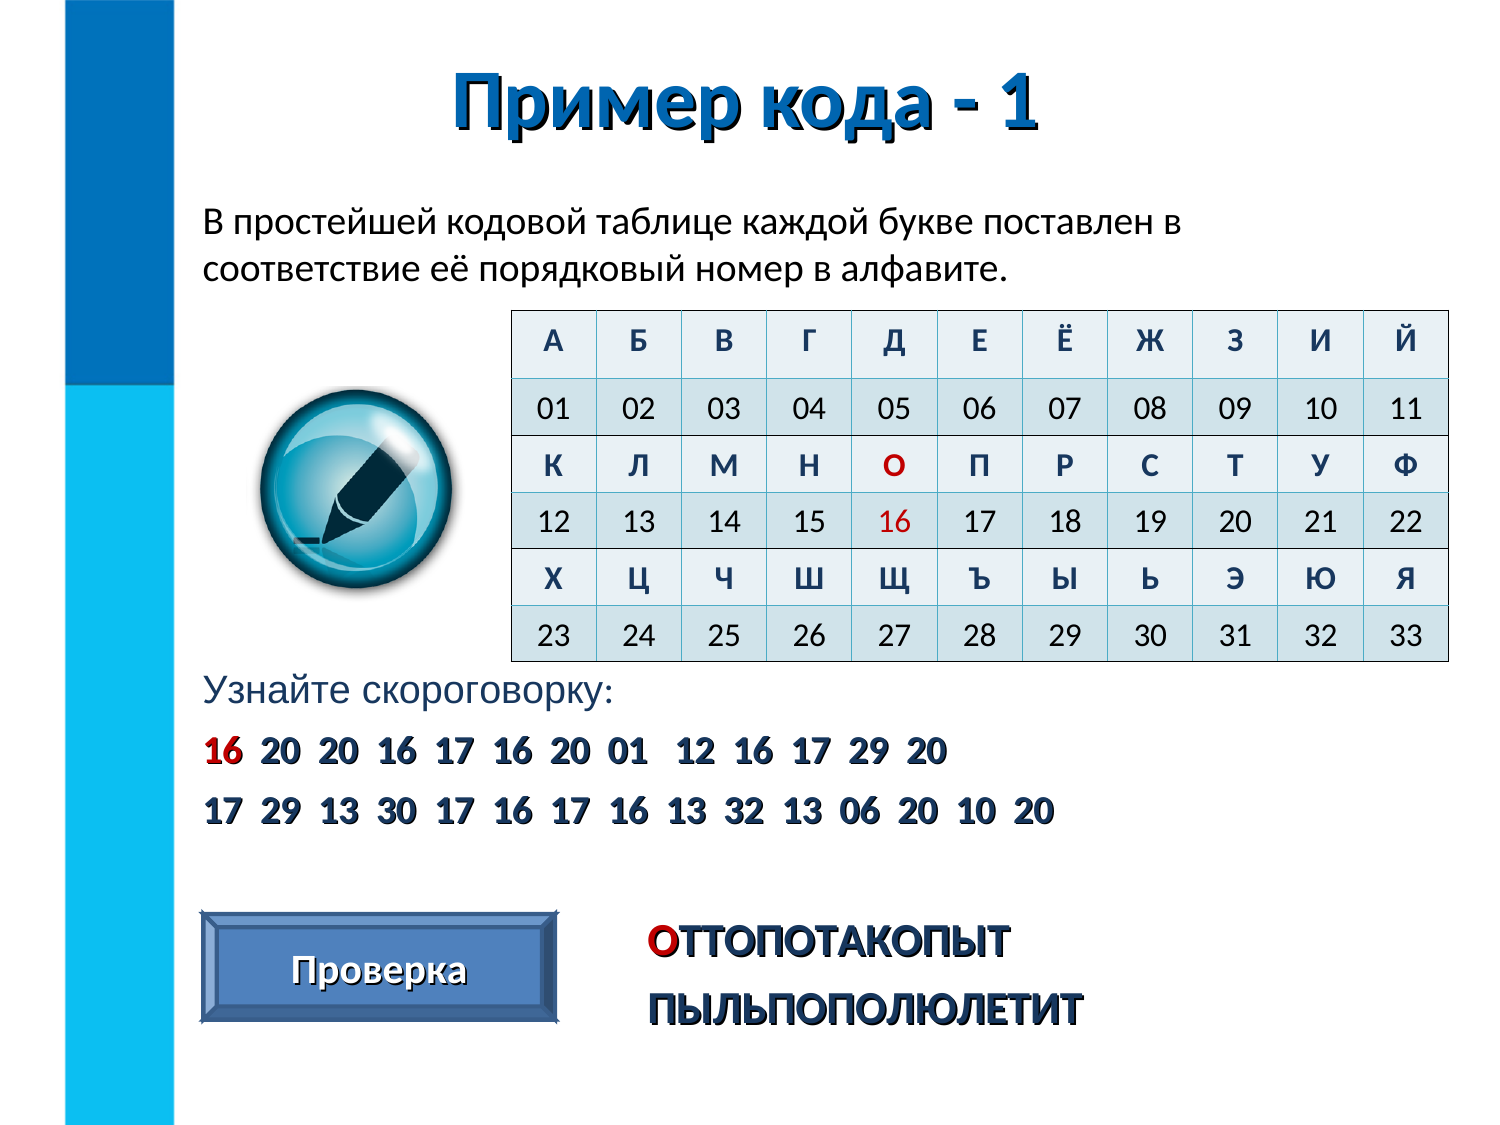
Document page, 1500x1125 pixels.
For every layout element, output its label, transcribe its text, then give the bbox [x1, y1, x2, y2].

table_cell 32 [1278, 606, 1363, 661]
table_cell 27 [852, 606, 937, 661]
table_header Й [1364, 311, 1448, 378]
table_header Е [938, 311, 1022, 378]
table_header А [512, 311, 596, 378]
text_box Узнайте скороговорку: 16 20 20 16 17 16 20 01 12 16 17 29 20 17 29 13 30 17 16 17 16 13 32 13 06 20 10 20 [187, 656, 1441, 903]
table_cell Х [512, 549, 596, 605]
table_cell 08 [1108, 379, 1192, 435]
table_cell 33 [1364, 606, 1448, 661]
text_box Проверка [217, 928, 541, 1006]
title Пример кода - 1 [70, 0, 1421, 188]
table_header Б [597, 311, 681, 378]
table_cell 02 [597, 379, 681, 435]
table_cell 13 [597, 493, 681, 548]
table_cell Т [1193, 436, 1277, 492]
table_cell Р [1023, 436, 1107, 492]
table_cell Я [1364, 549, 1448, 605]
table_cell 15 [767, 493, 851, 548]
table_cell 25 [682, 606, 766, 661]
table_cell 01 [512, 379, 596, 435]
table_cell 07 [1023, 379, 1107, 435]
table_cell 23 [512, 606, 596, 661]
table_cell Щ [852, 549, 937, 605]
table_cell 18 [1023, 493, 1107, 548]
table_cell Ь [1108, 549, 1192, 605]
table_cell 20 [1193, 493, 1277, 548]
table_cell 28 [938, 606, 1022, 661]
table_cell 29 [1023, 606, 1107, 661]
table_cell У [1278, 436, 1363, 492]
table_cell 22 [1364, 493, 1448, 548]
table_cell Л [597, 436, 681, 492]
table_cell 11 [1364, 379, 1448, 435]
table_cell [205, 914, 554, 928]
table_cell 09 [1193, 379, 1277, 435]
text_box ОТТОПОТАКОПЫТ ПЫЛЬПОПОЛЮЛЕТИТ [632, 902, 1266, 1096]
table_header Ё [1023, 311, 1107, 378]
table_cell 31 [1193, 606, 1277, 661]
table_cell М [682, 436, 766, 492]
list В простейшей кодовой таблице каждой букве поставлен в соответствие её порядковый номер в алфавите. [187, 187, 1425, 399]
table_cell 30 [1108, 606, 1192, 661]
table_cell Ф [1364, 436, 1448, 492]
table_cell О [852, 436, 937, 492]
table_cell 16 [852, 493, 937, 548]
table_cell К [512, 436, 596, 492]
table_cell 06 [938, 379, 1022, 435]
table_header Д [852, 311, 937, 378]
table_cell 19 [1108, 493, 1192, 548]
table_cell Э [1193, 549, 1277, 605]
picture [0, 0, 1500, 1125]
table_cell Ц [597, 549, 681, 605]
table_cell 17 [938, 493, 1022, 548]
table_cell 04 [767, 379, 851, 435]
table_cell 12 [512, 493, 596, 548]
table_cell Ш [767, 549, 851, 605]
table_cell [203, 914, 217, 1020]
table_cell 03 [682, 379, 766, 435]
table_header З [1193, 311, 1277, 378]
table_cell 26 [767, 606, 851, 661]
table_cell 24 [597, 606, 681, 661]
table_cell Ч [682, 549, 766, 605]
table_cell 21 [1278, 493, 1363, 548]
table_cell Ъ [938, 549, 1022, 605]
table_cell 10 [1278, 379, 1363, 435]
table_cell Ы [1023, 549, 1107, 605]
table_header Ж [1108, 311, 1192, 378]
table_header И [1278, 311, 1363, 378]
table_cell 05 [852, 379, 937, 435]
table_cell Ю [1278, 549, 1363, 605]
table_cell С [1108, 436, 1192, 492]
table_cell П [938, 436, 1022, 492]
table_cell Н [767, 436, 851, 492]
table_header Г [767, 311, 851, 378]
table_cell 14 [682, 493, 766, 548]
table_header В [682, 311, 766, 378]
